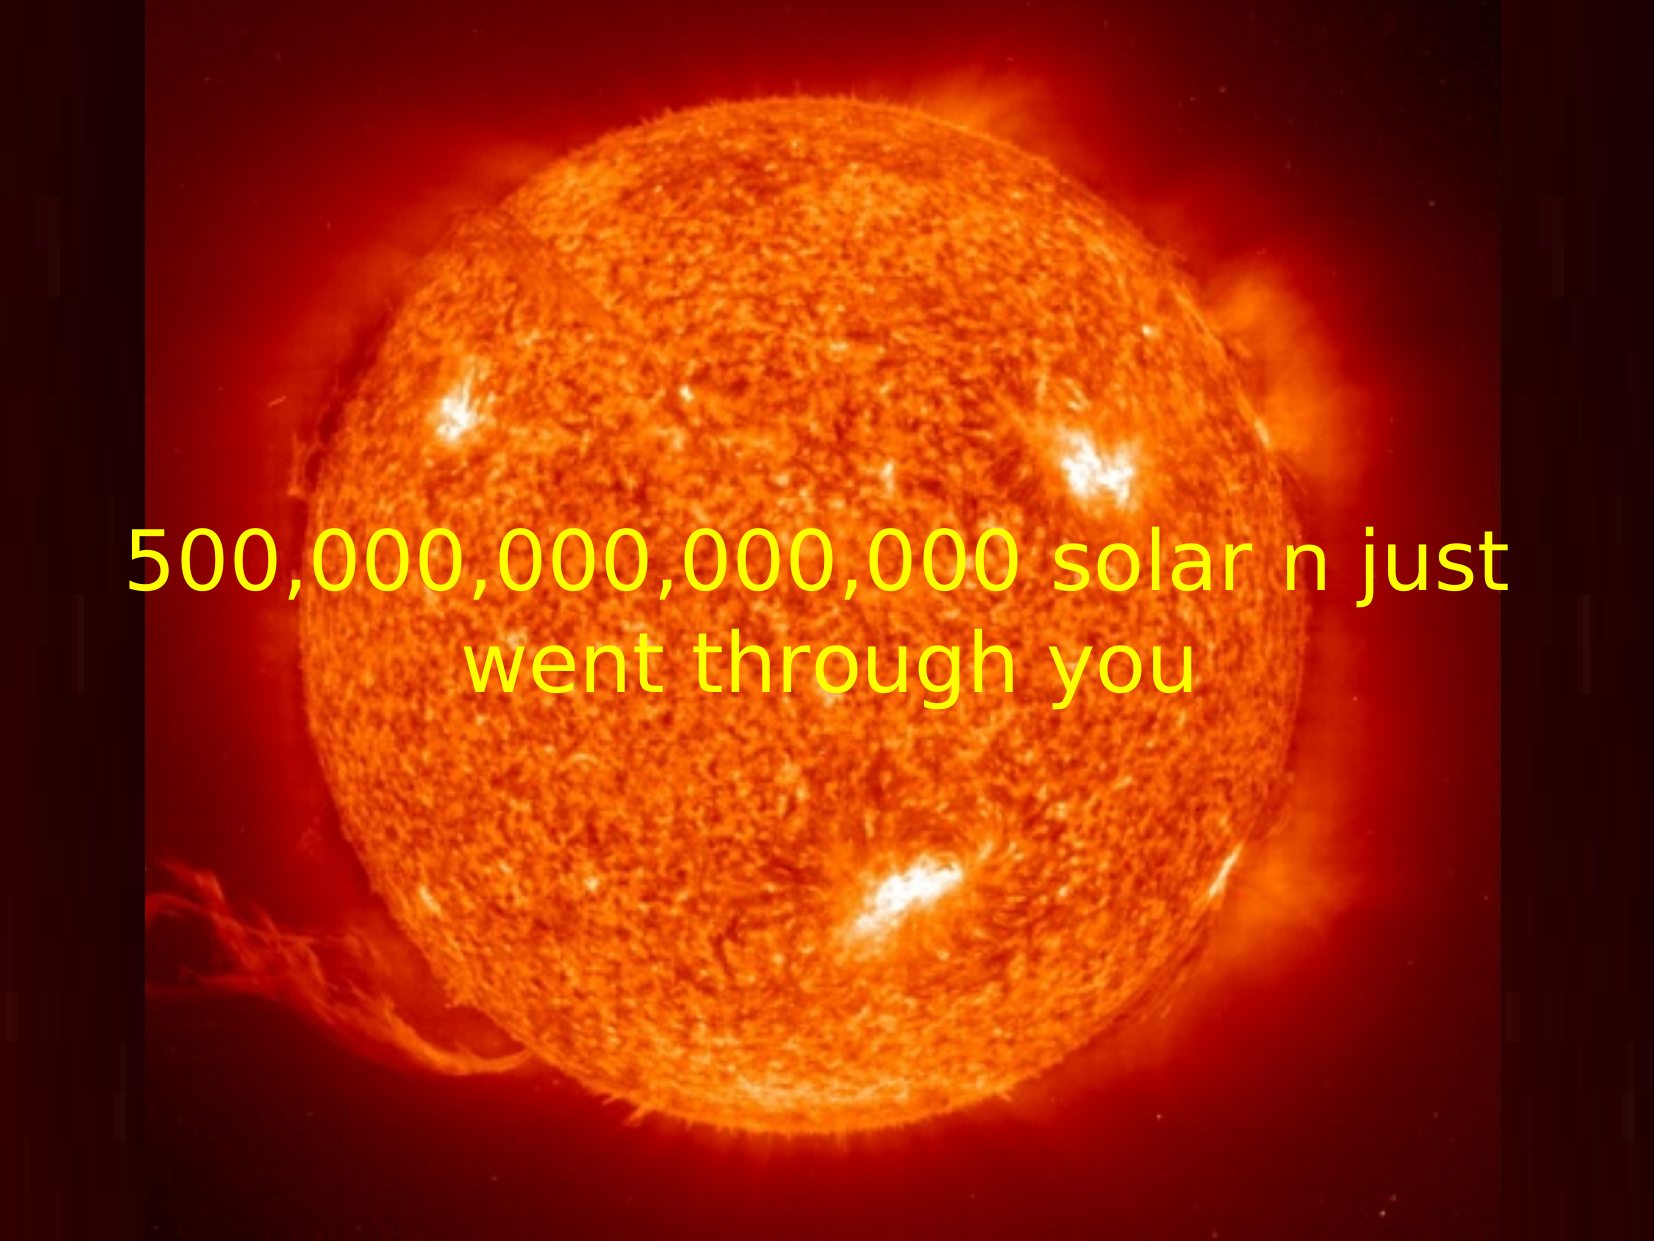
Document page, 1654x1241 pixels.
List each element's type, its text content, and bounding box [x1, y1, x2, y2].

text_box 500,000,000,000,000 solar n just went through you [108, 493, 1544, 715]
picture [0, 0, 1654, 1241]
